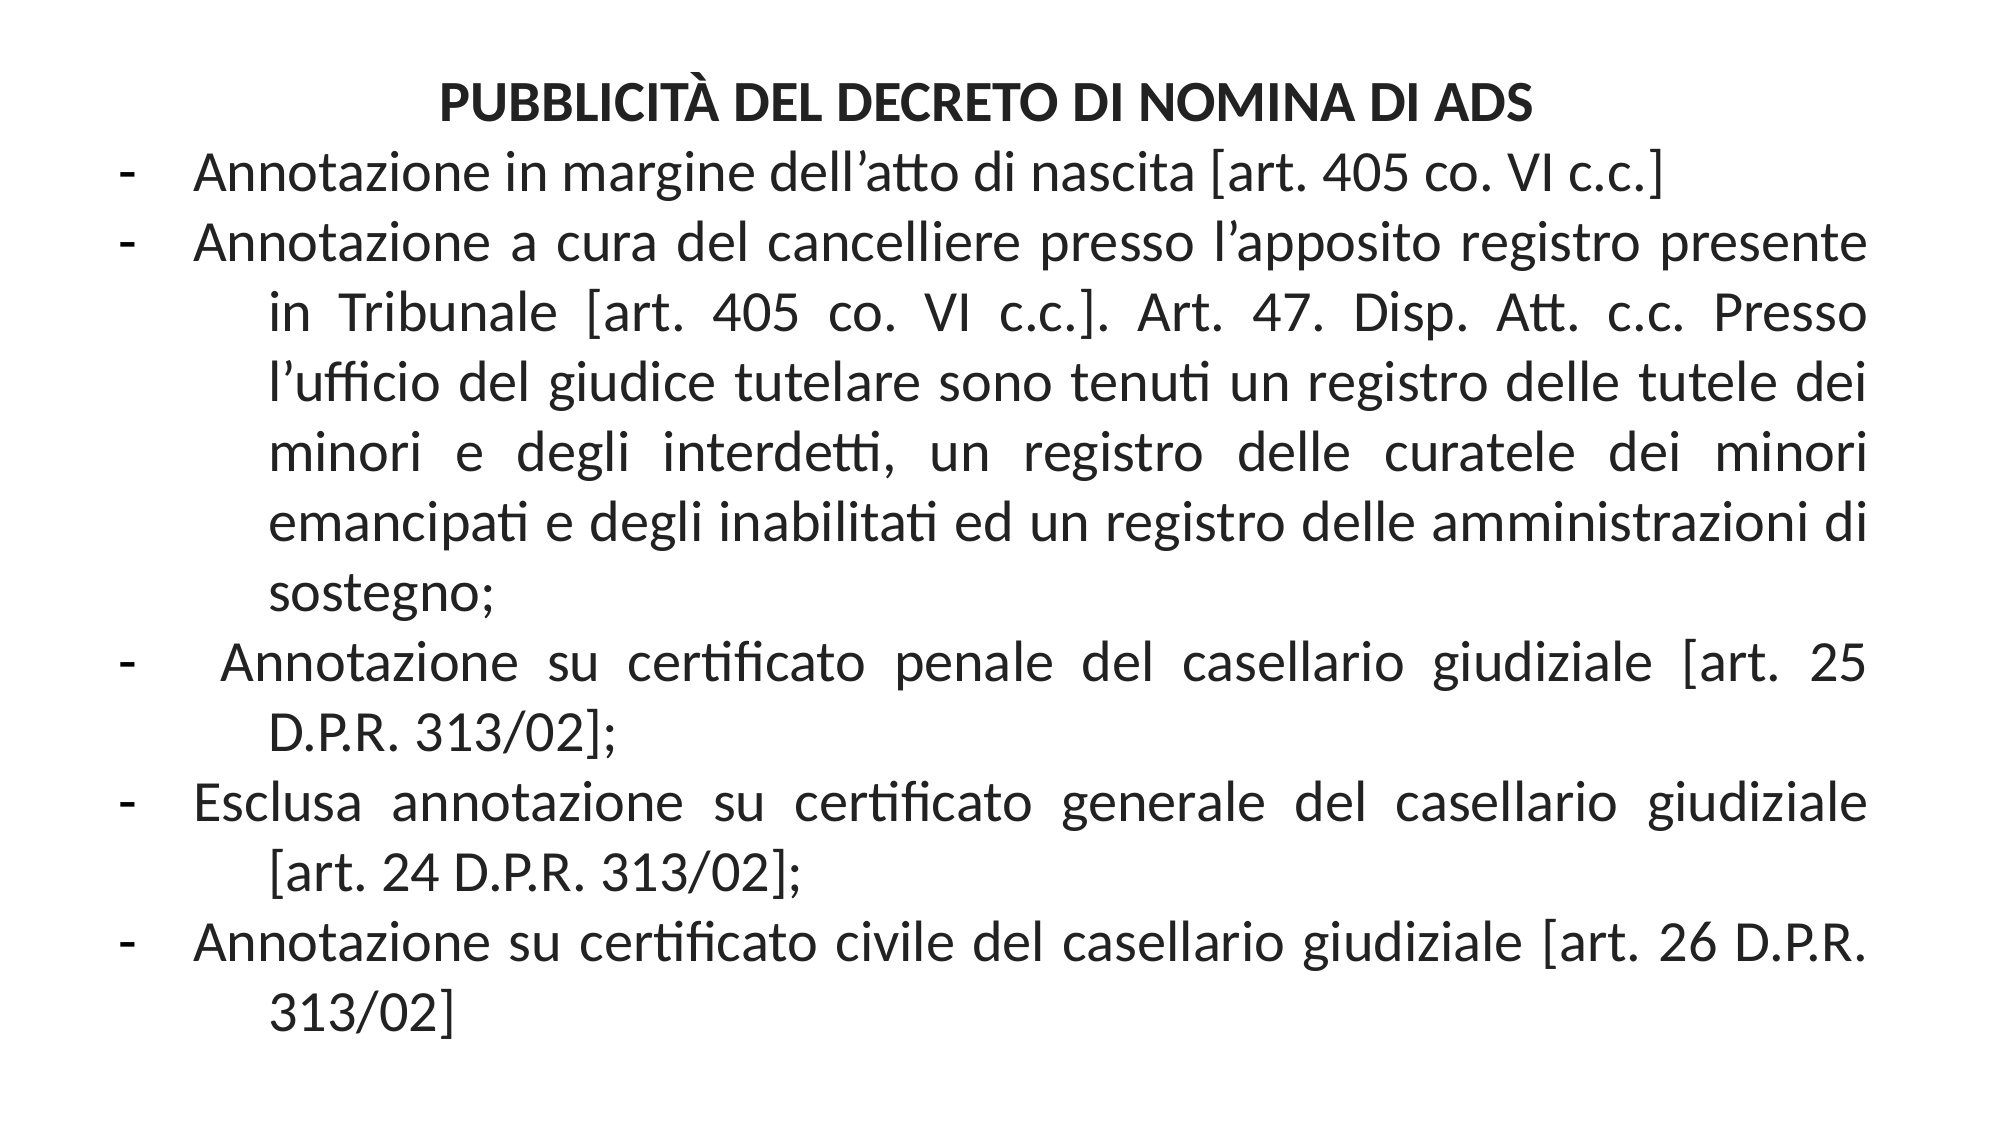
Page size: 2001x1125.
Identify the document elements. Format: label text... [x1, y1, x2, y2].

text_box PUBBLICITÀ DEL DECRETO DI NOMINA DI ADS Annotazione in margine dell’atto di nascita [art. 405 co. VI c.c.] Annotazione a cura del cancelliere presso l’apposito registro presente in Tribunale [art. 405 co. VI c.c.]. Art. 47. Disp. Att. c.c. Presso l’ufficio del giudice tutelare sono tenuti un registro delle tutele dei minori e degli interdetti, un registro delle curatele dei minori emancipati e degli inabilitati ed un registro delle amministrazioni di sostegno; Annotazione su certificato penale del casellario giudiziale [art. 25 D.P.R. 313/02]; Esclusa annotazione su certificato generale del casellario giudiziale [art. 24 D.P.R. 313/02]; Annotazione su certificato civile del casellario giudiziale [art. 26 D.P.R. 313/02] [103, 56, 1884, 1050]
